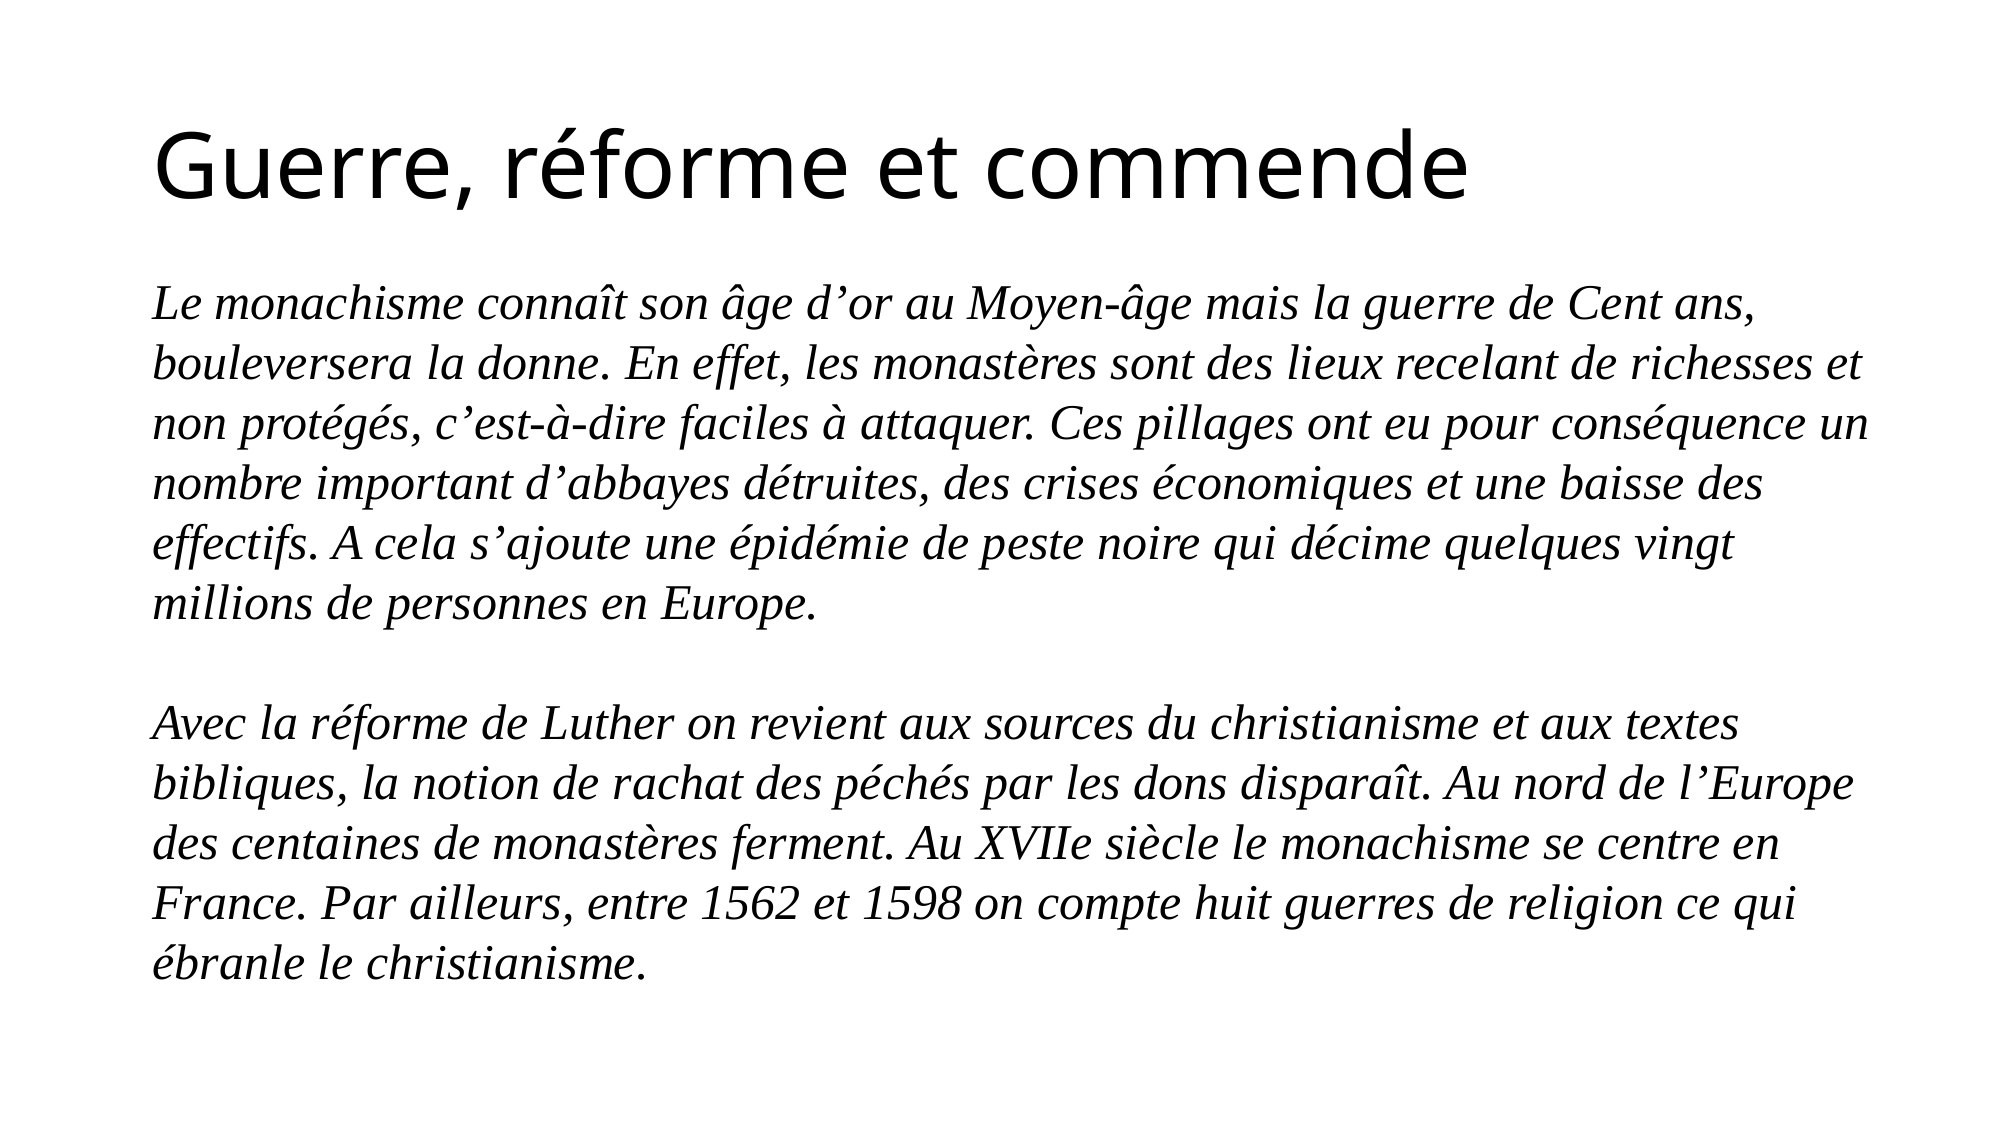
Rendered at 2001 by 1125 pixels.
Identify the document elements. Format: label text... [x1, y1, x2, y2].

text_box Le monachisme connaît son âge d’or au Moyen-âge mais la guerre de Cent ans, bouleversera la donne. En effet, les monastères sont des lieux recelant de richesses et non protégés, c’est-à-dire faciles à attaquer. Ces pillages ont eu pour conséquence un nombre important d’abbayes détruites, des crises économiques et une baisse des effectifs. A cela s’ajoute une épidémie de peste noire qui décime quelques vingt millions de personnes en Europe. Avec la réforme de Luther on revient aux sources du christianisme et aux textes bibliques, la notion de rachat des péchés par les dons disparaît. Au nord de l’Europe des centaines de monastères ferment. Au XVIIe siècle le monachisme se centre en France. Par ailleurs, entre 1562 et 1598 on compte huit guerres de religion ce qui ébranle le christianisme. [137, 262, 1904, 1005]
title Guerre, réforme et commende [137, 59, 1863, 262]
